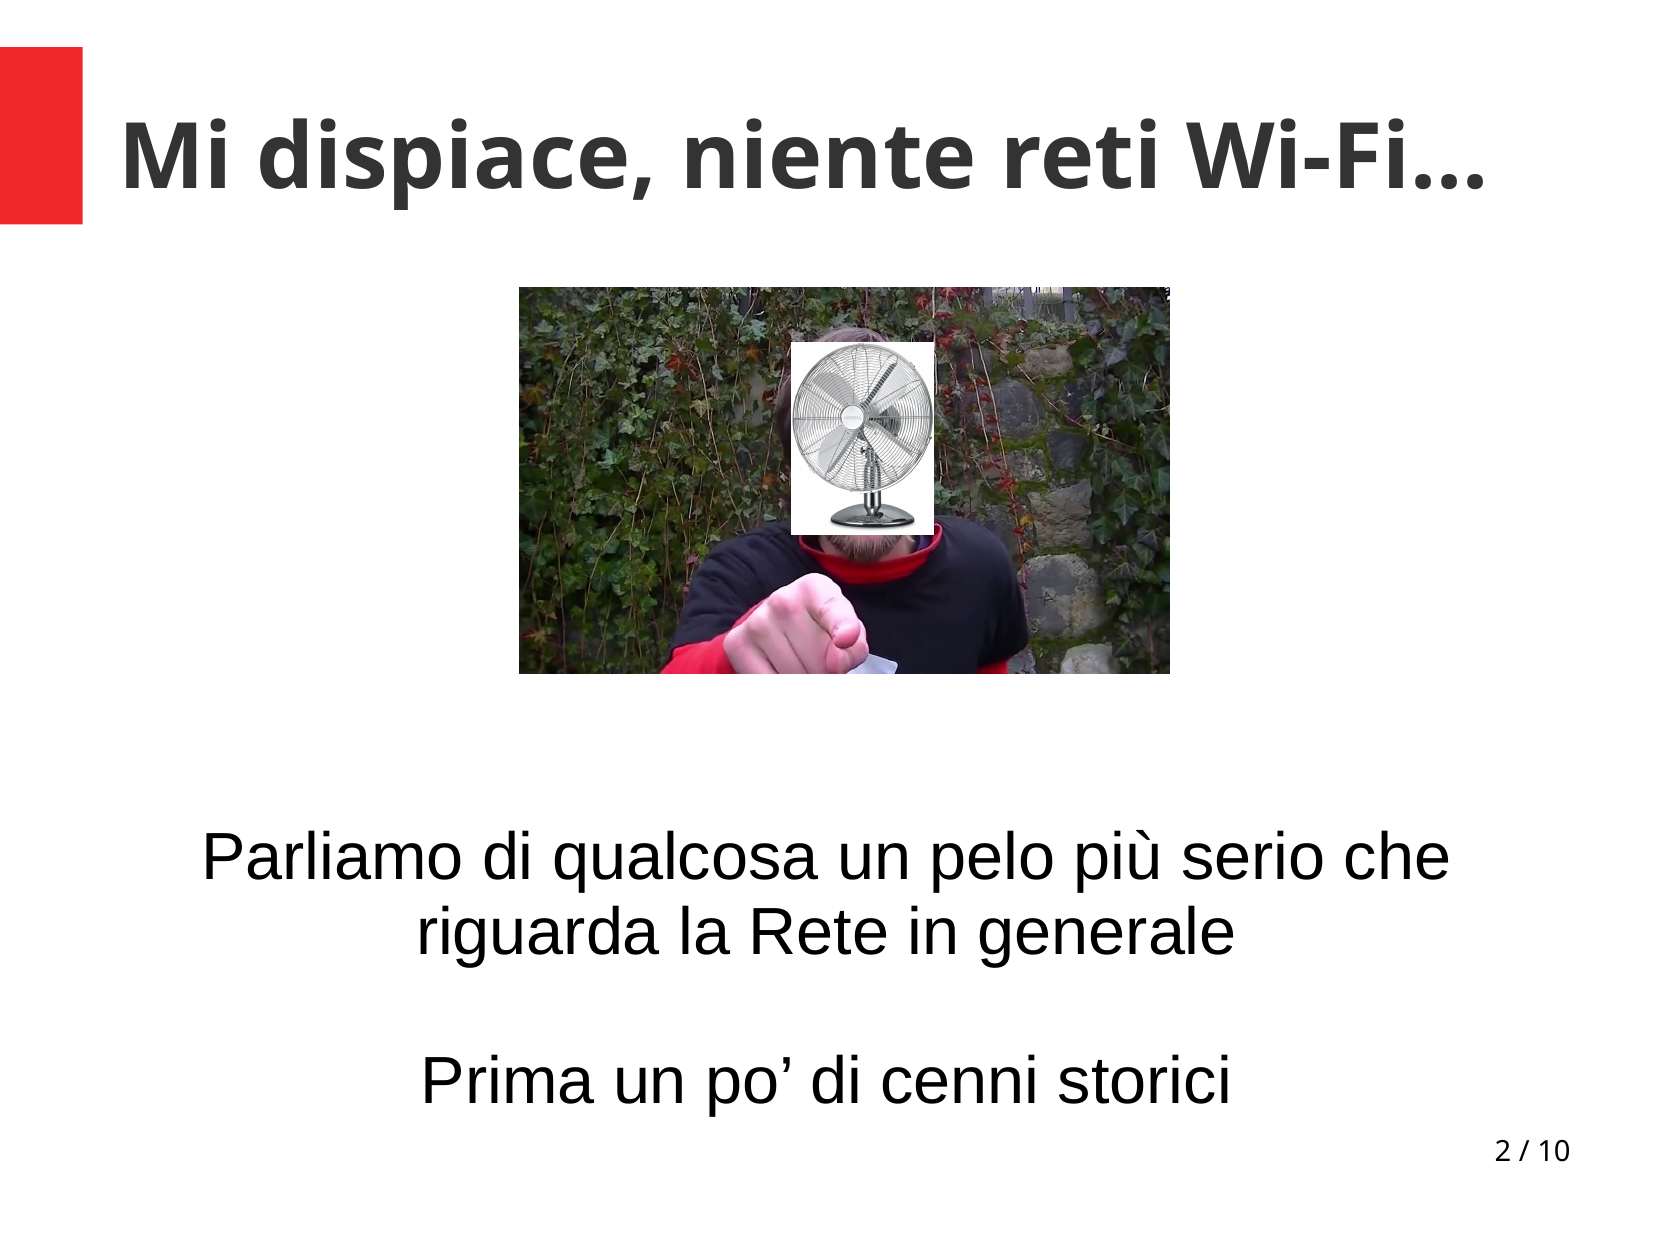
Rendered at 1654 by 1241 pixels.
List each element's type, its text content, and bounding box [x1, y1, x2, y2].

subtitle Parliamo di qualcosa un pelo più serio che riguarda la Rete in generale Prima un po’ di cenni storici [118, 755, 1536, 1182]
picture [519, 287, 1170, 674]
title Mi dispiace, niente reti Wi-Fi... [118, 49, 1571, 257]
